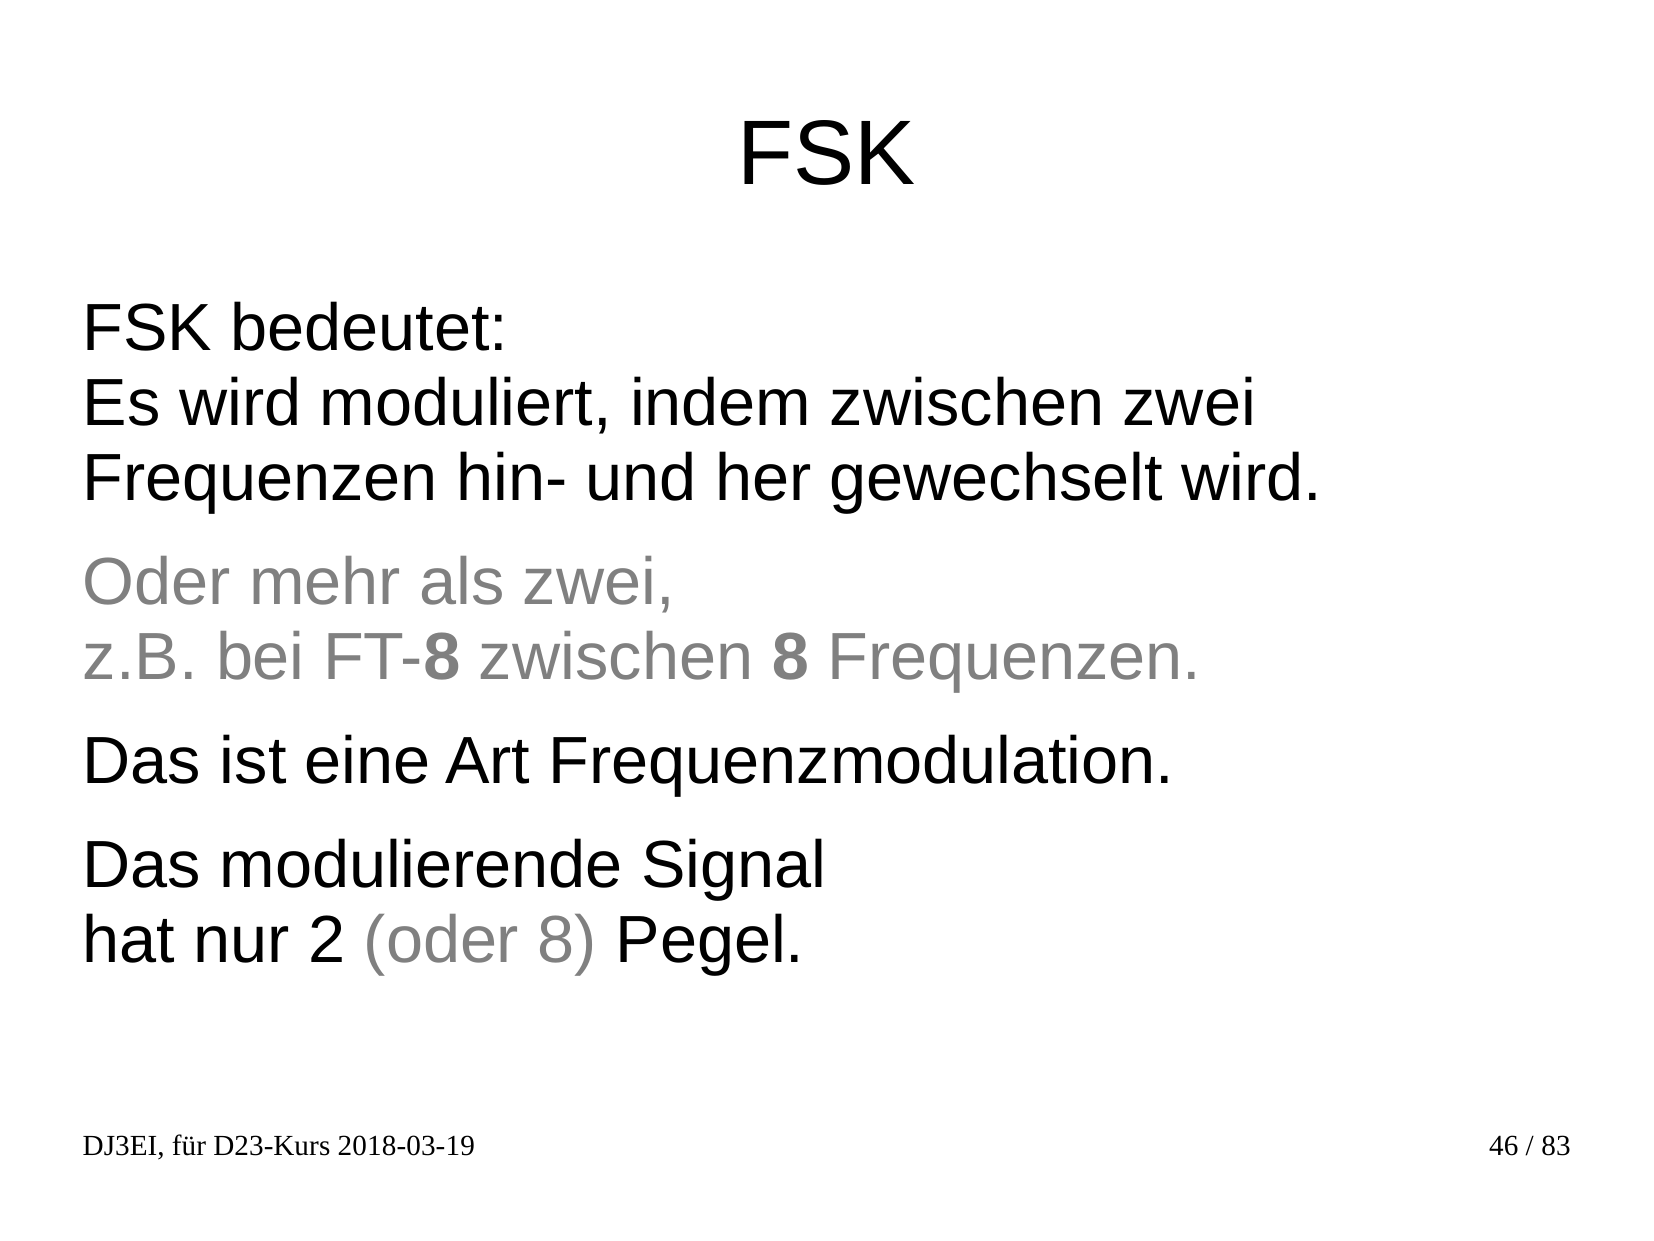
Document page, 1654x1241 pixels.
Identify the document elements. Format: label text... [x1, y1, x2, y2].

title FSK [82, 49, 1571, 257]
list FSK bedeutet: Es wird moduliert, indem zwischen zwei Frequenzen hin- und her gewechselt wird. Oder mehr als zwei, z.B. bei FT-8 zwischen 8 Frequenzen. Das ist eine Art Frequenzmodulation. Das modulierende Signal hat nur 2 (oder 8) Pegel. [82, 290, 1571, 1010]
